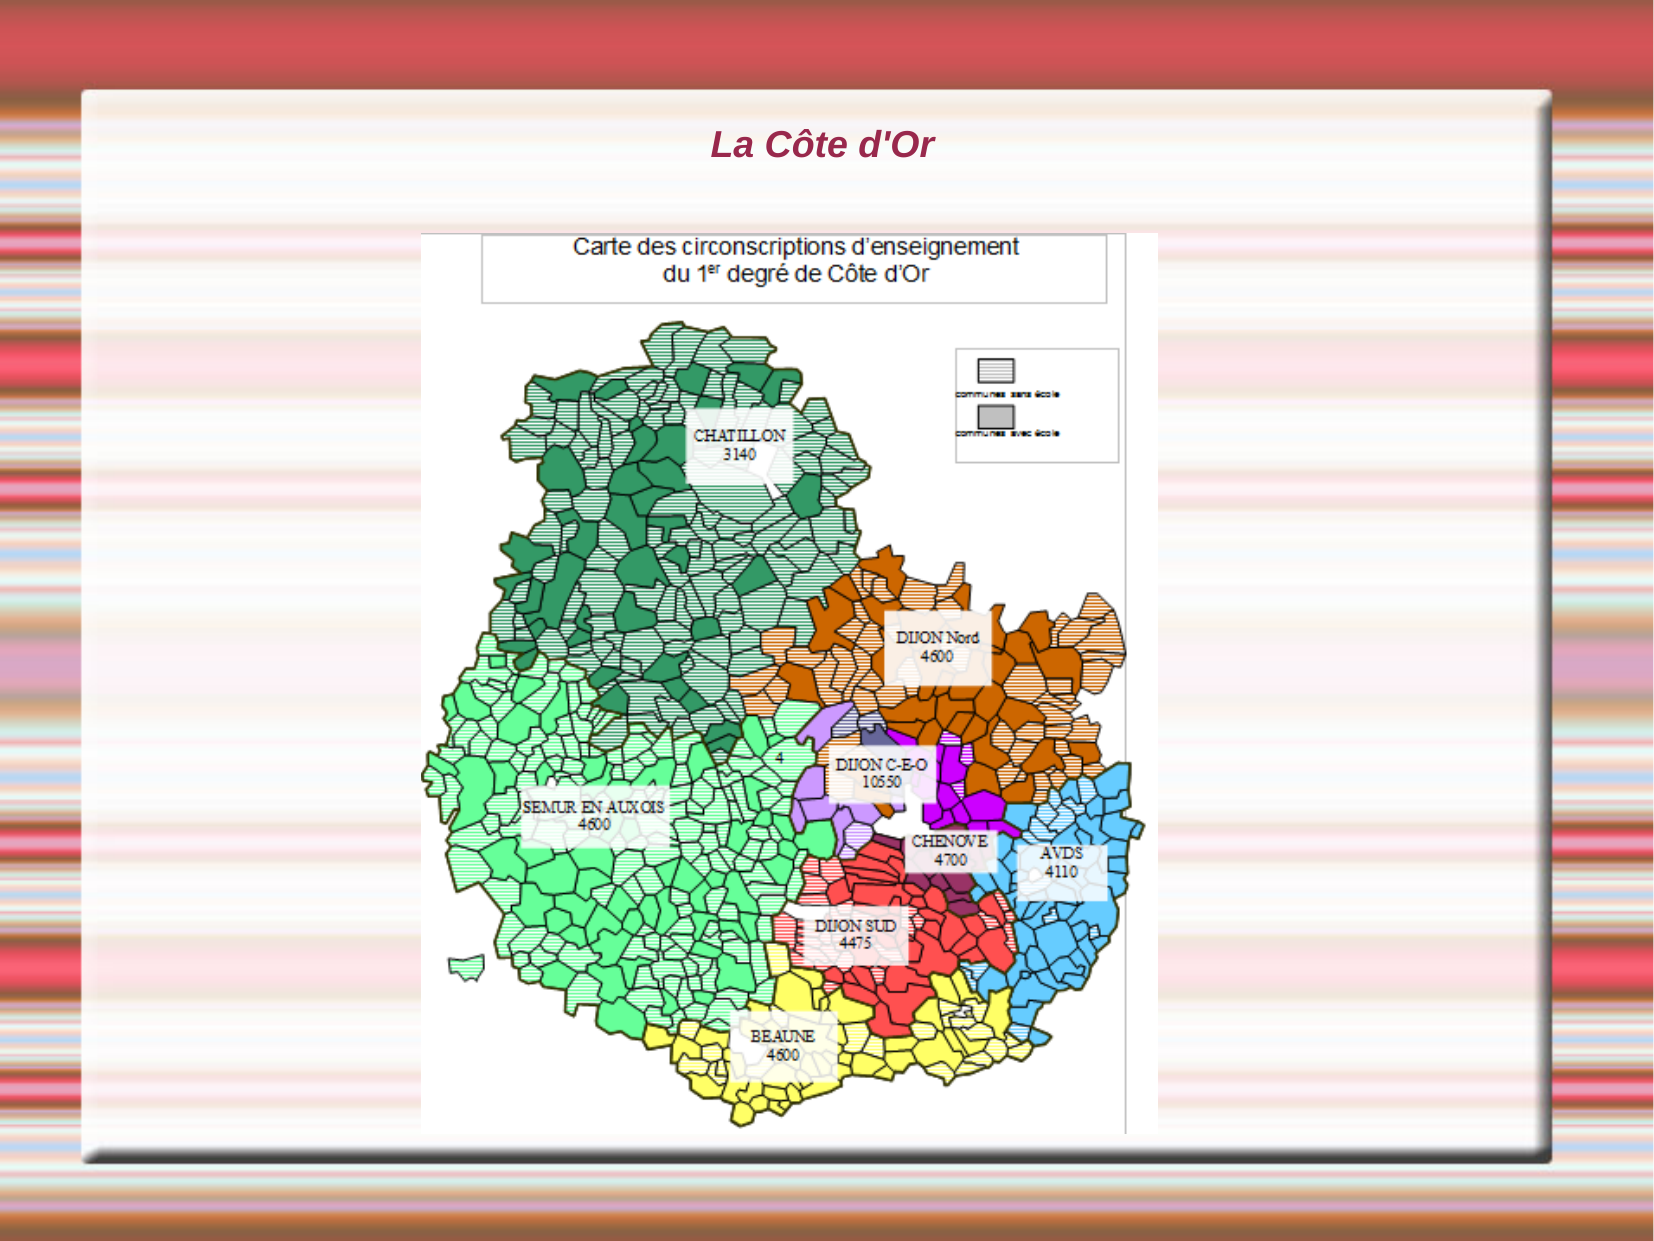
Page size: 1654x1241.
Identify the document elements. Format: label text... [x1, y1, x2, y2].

picture [0, 0, 1654, 1241]
title La Côte d'Or [116, 82, 1529, 290]
